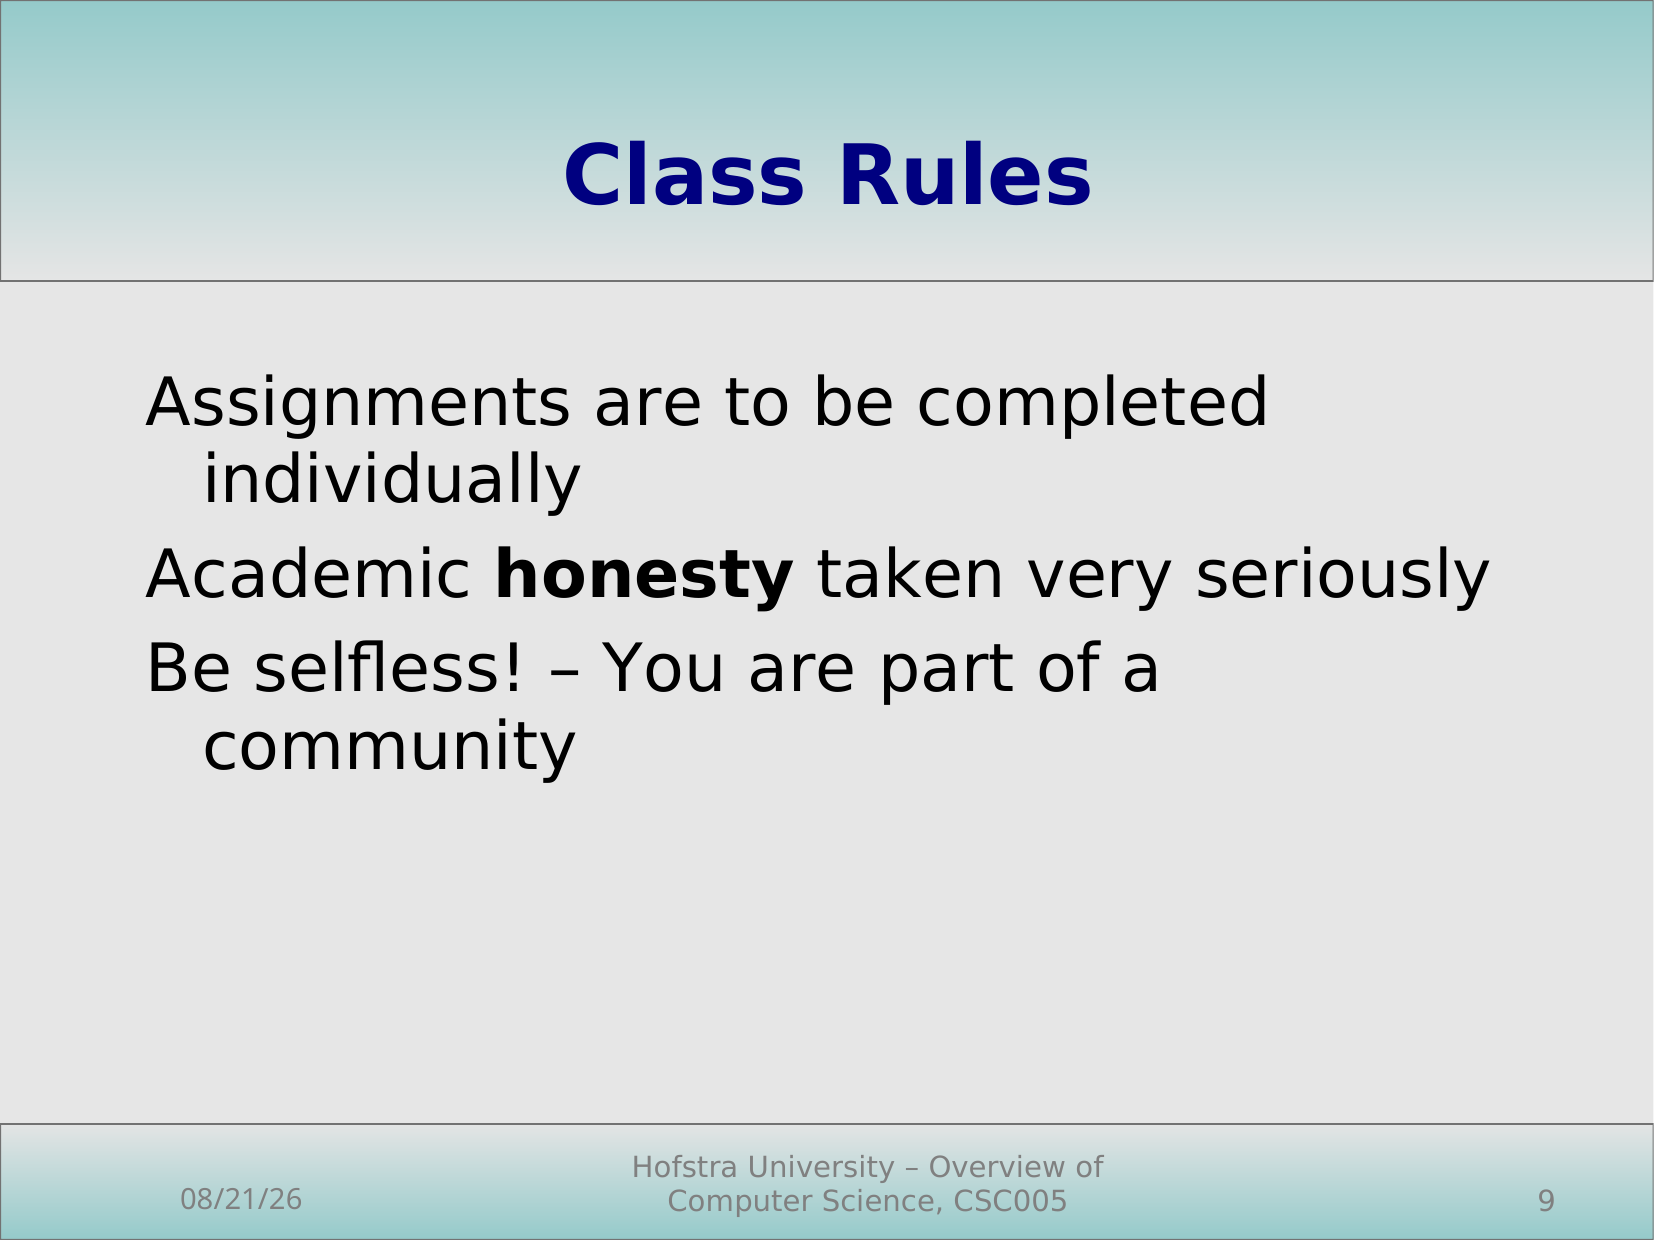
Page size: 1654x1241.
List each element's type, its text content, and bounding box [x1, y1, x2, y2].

title Class Rules [123, 87, 1534, 233]
list Assignments are to be completed individually Academic honesty taken very seriously Be selfless! – You are part of a community [131, 355, 1537, 966]
